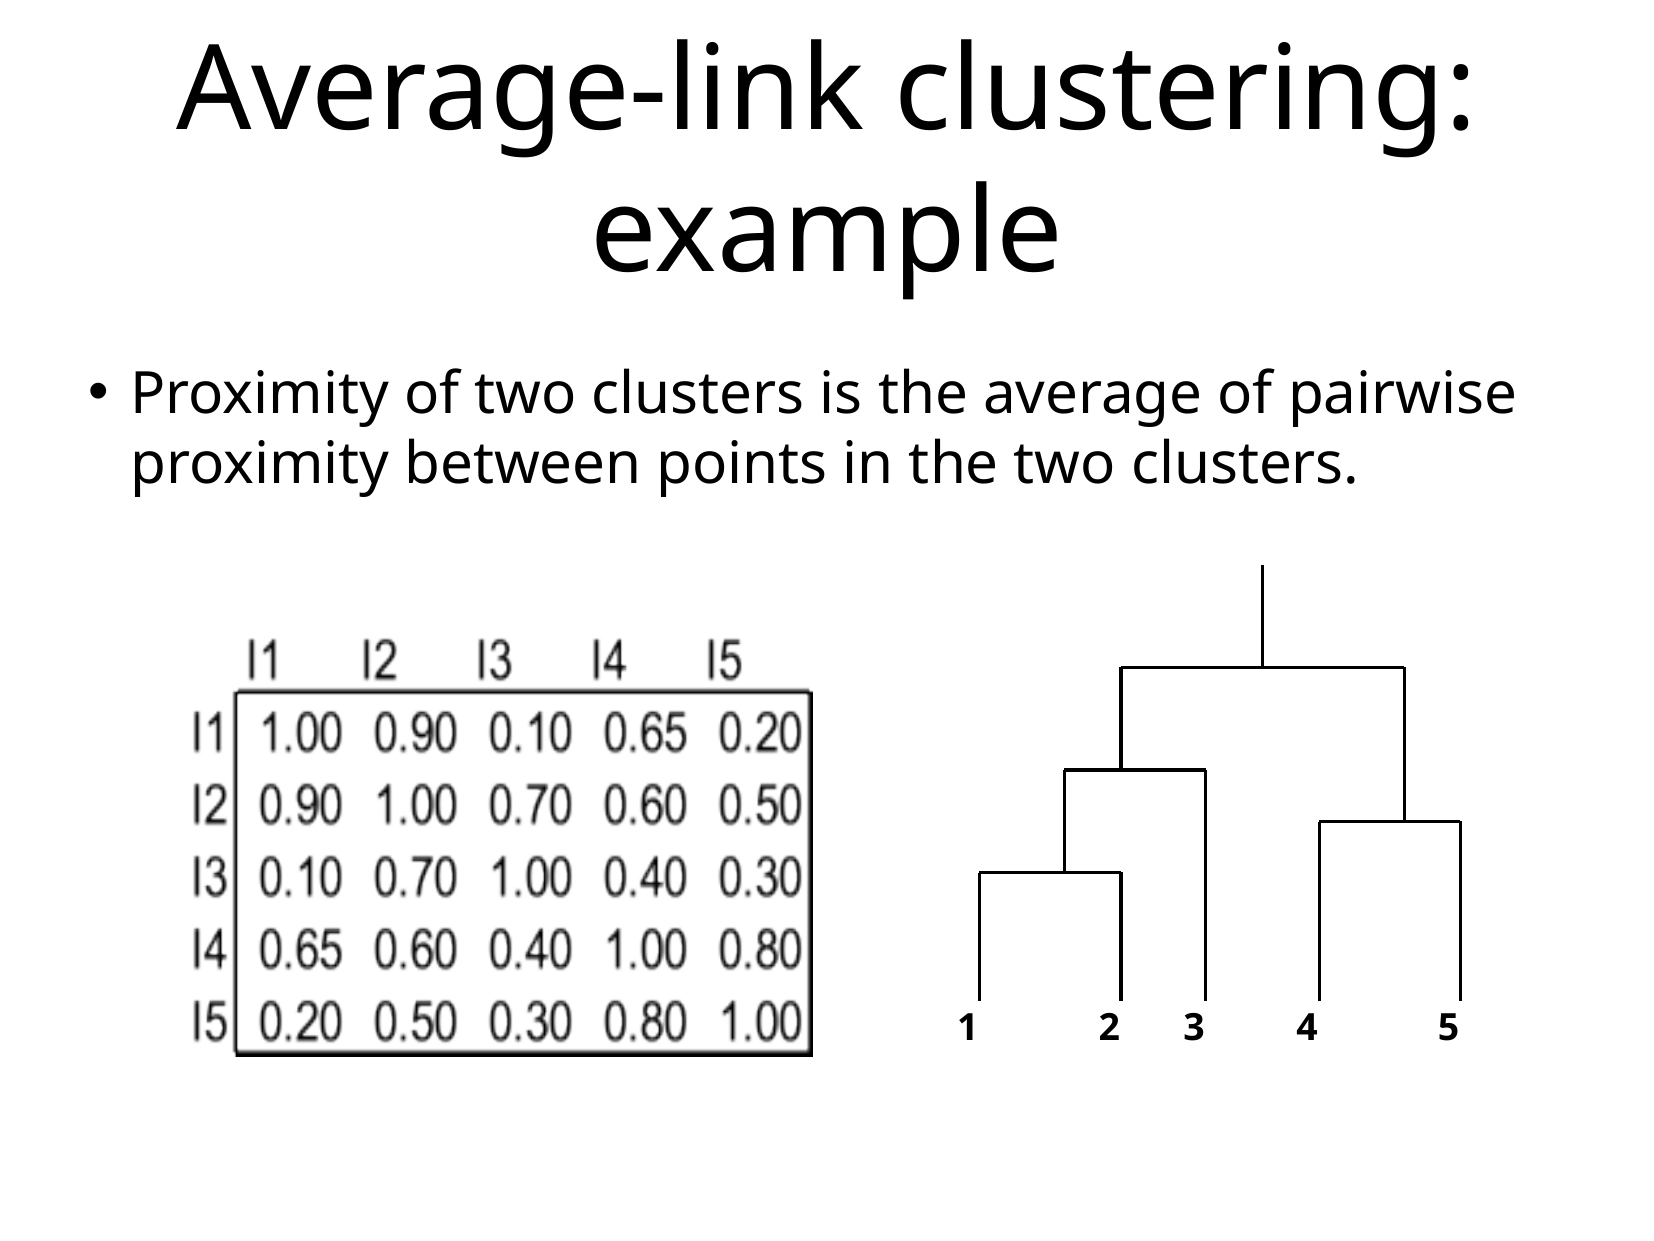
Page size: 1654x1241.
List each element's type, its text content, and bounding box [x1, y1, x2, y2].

picture [27, 620, 813, 1057]
title Average-link clustering: example [82, 16, 1571, 290]
list Proximity of two clusters is the average of pairwise proximity between points in the two clusters. [82, 349, 1571, 1214]
text_box 3 [1177, 996, 1212, 1055]
text_box 4 [1290, 996, 1325, 1055]
text_box 5 [1431, 996, 1466, 1055]
text_box 2 [1092, 996, 1127, 1055]
text_box 1 [950, 996, 985, 1055]
